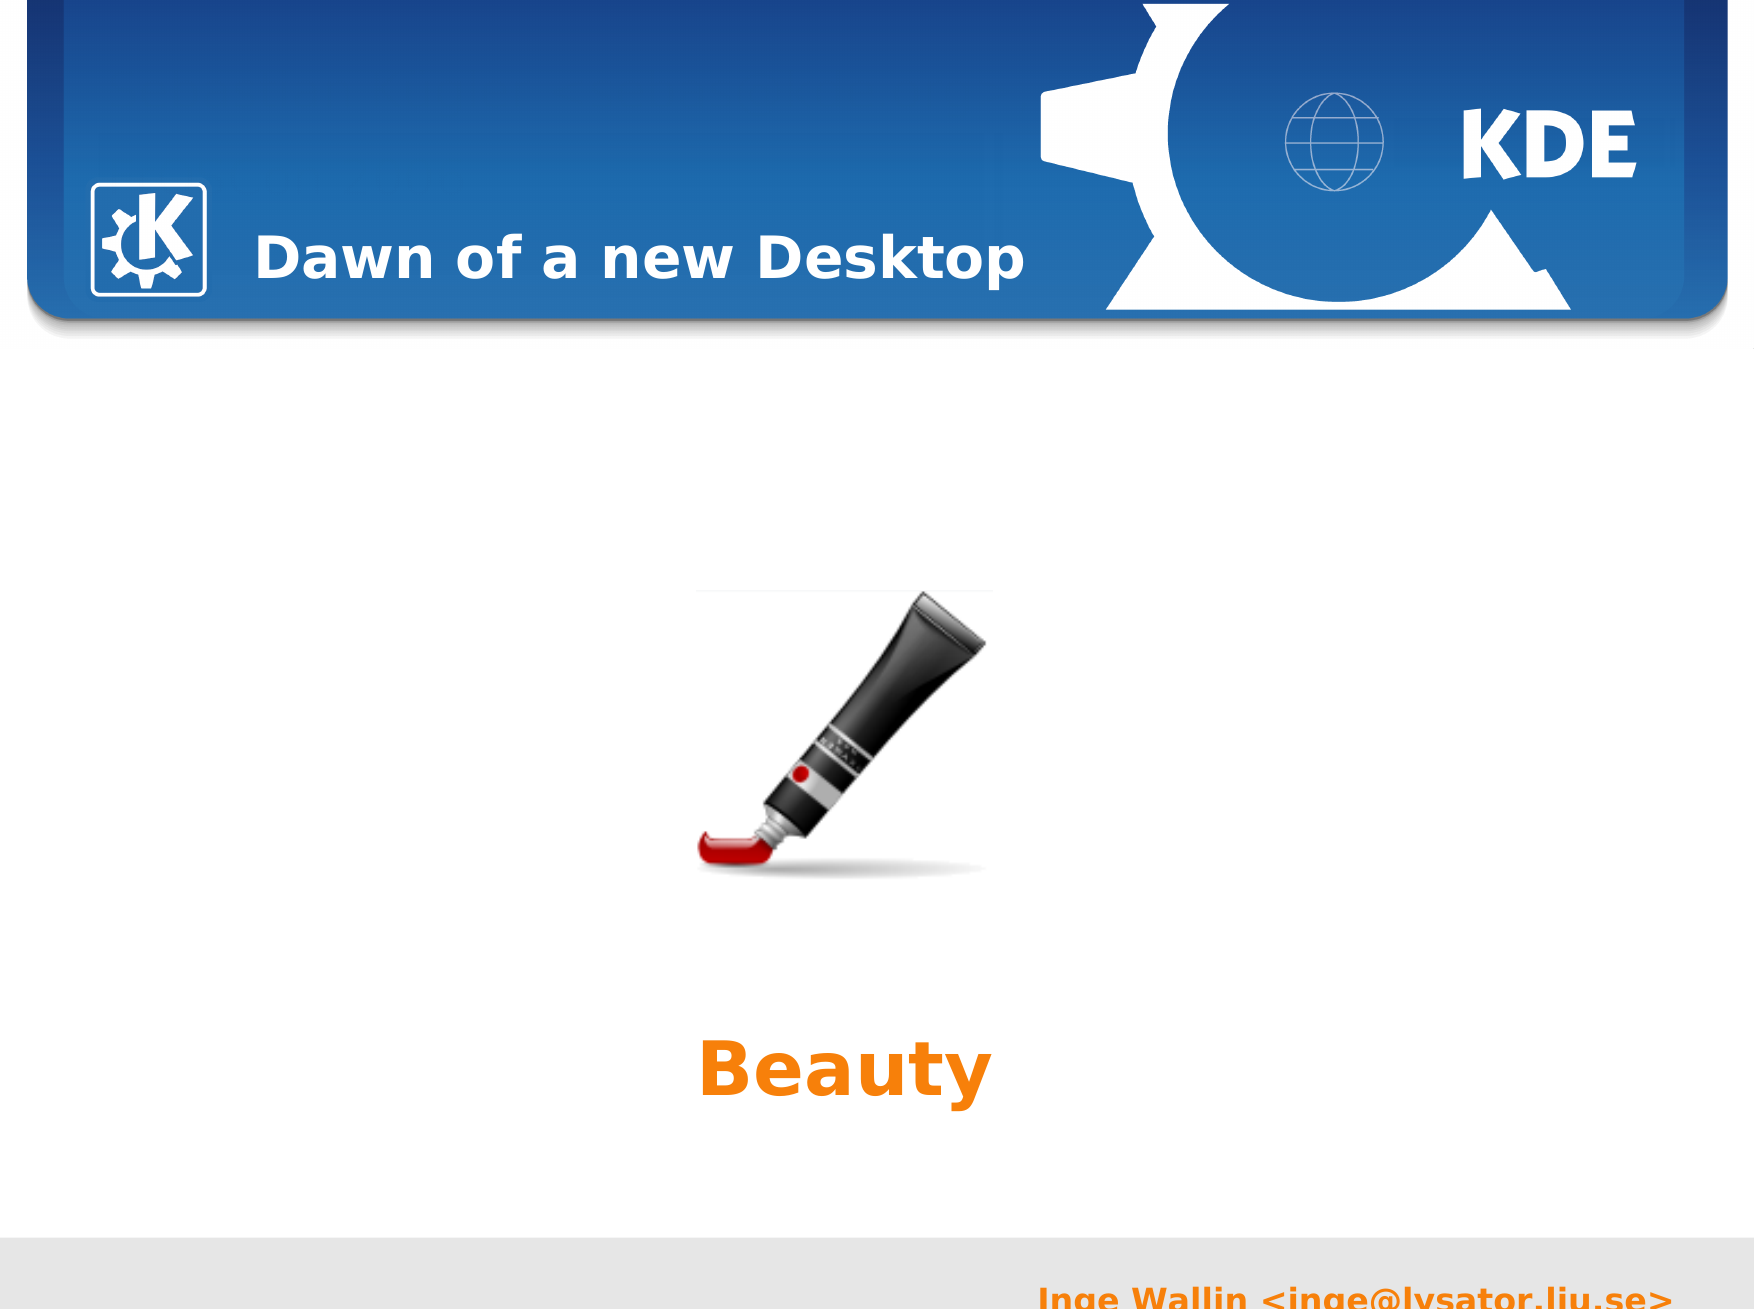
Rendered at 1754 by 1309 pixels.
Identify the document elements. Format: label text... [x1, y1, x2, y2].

text_box Dawn of a new Desktop [208, 183, 1063, 296]
picture [0, 0, 1754, 349]
text_box Beauty [88, 974, 1572, 1077]
picture [696, 590, 993, 886]
